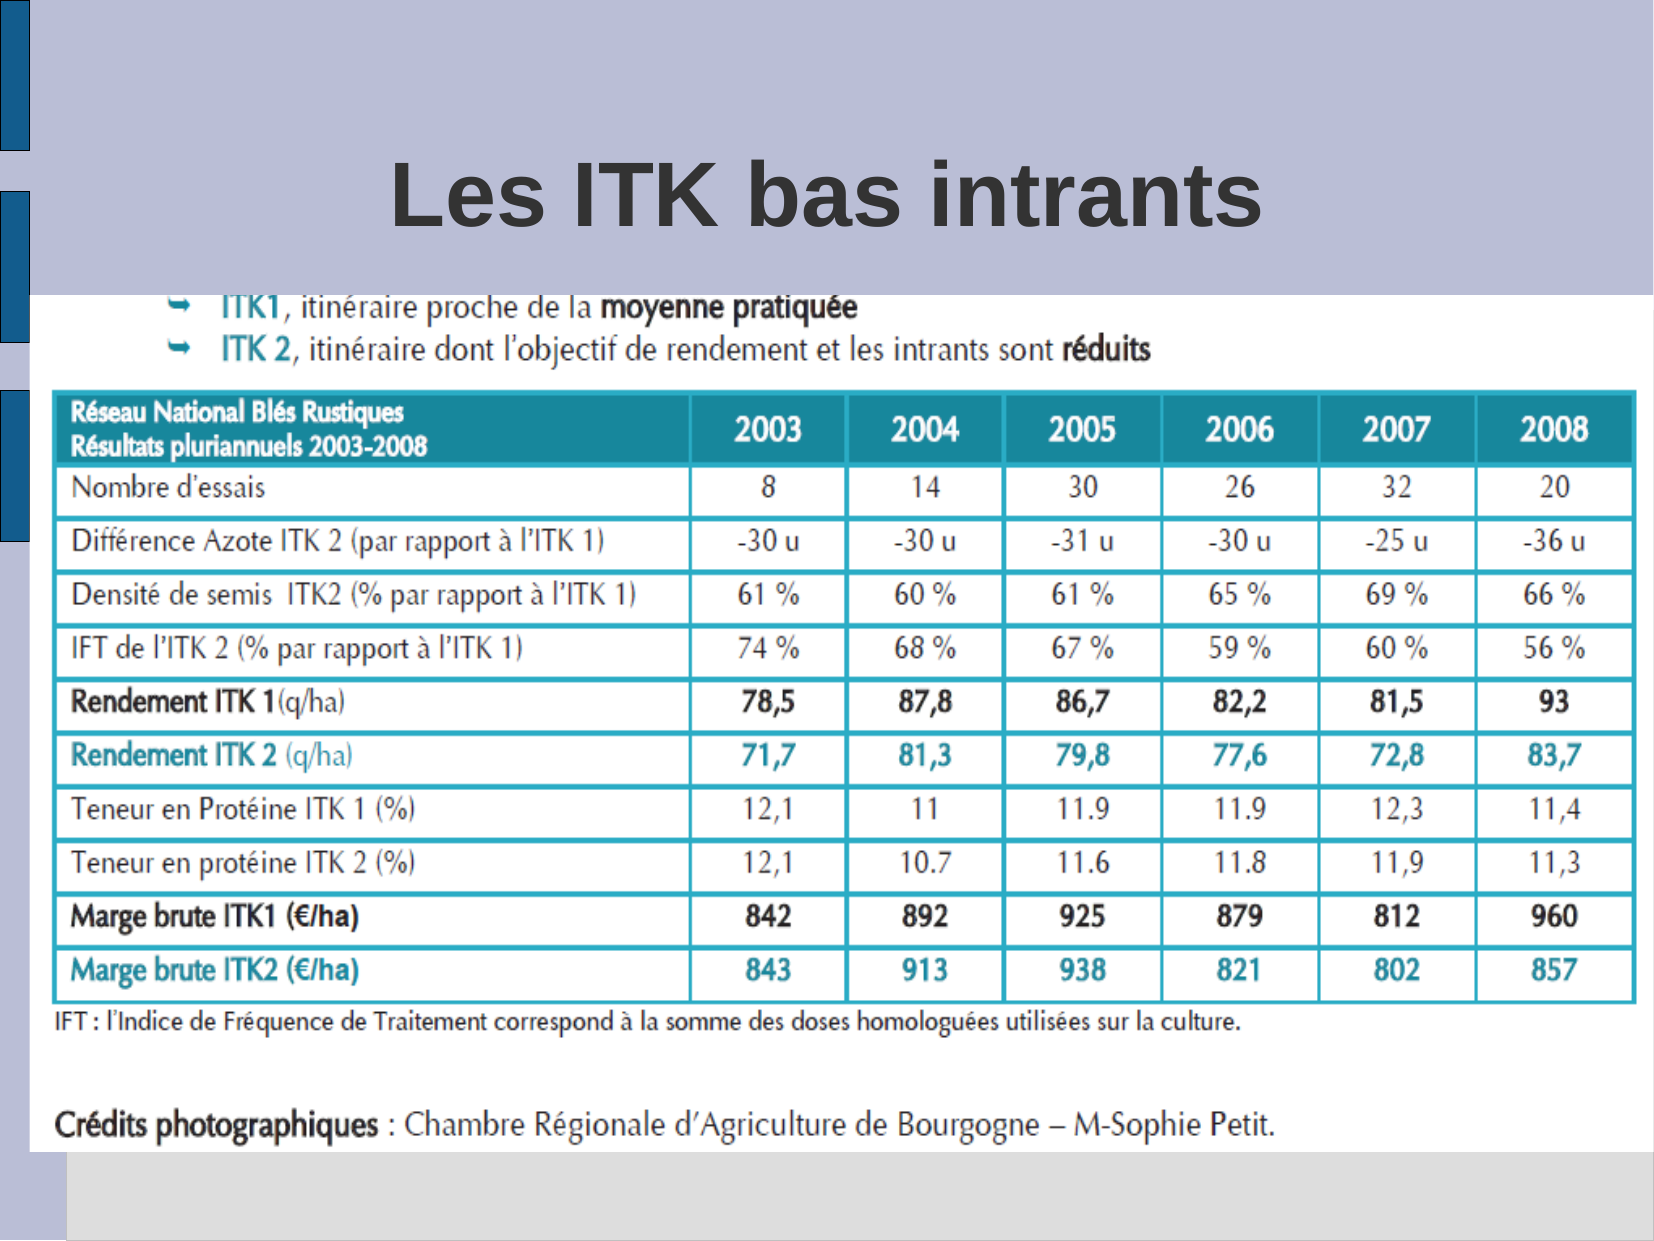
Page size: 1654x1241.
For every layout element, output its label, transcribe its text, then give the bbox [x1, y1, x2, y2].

picture [29, 295, 1654, 1152]
title Les ITK bas intrants [121, 91, 1534, 295]
